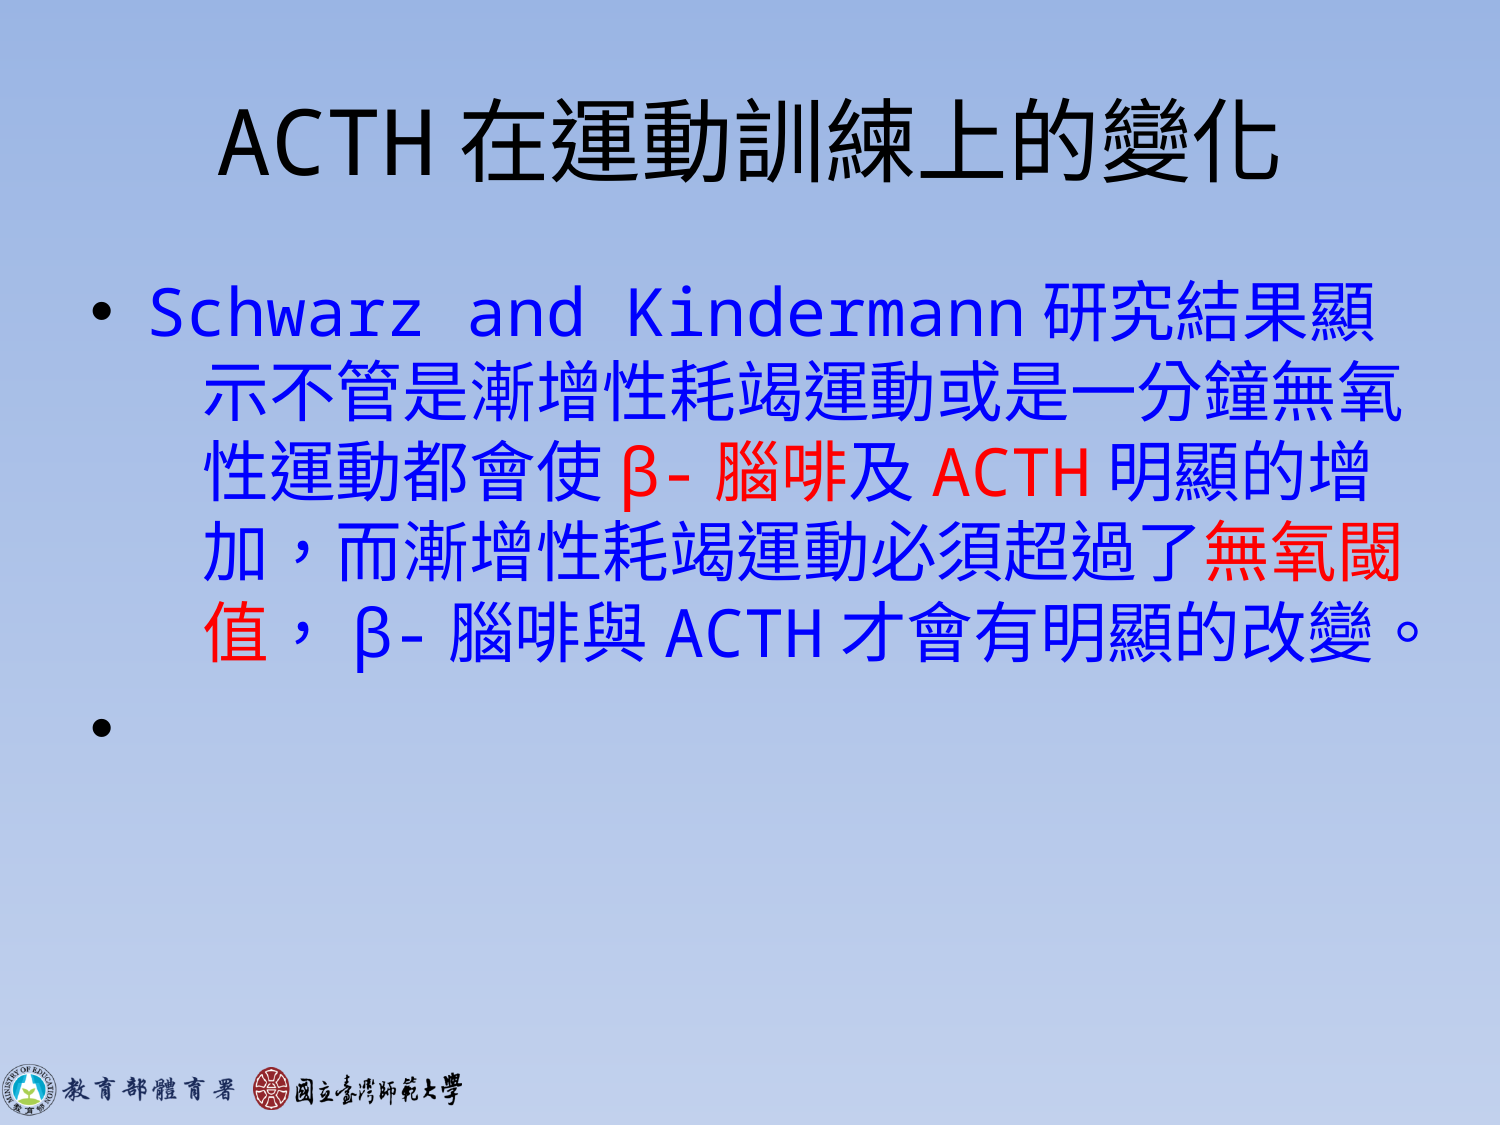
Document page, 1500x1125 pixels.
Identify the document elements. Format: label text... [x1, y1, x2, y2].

title ACTH在運動訓練上的變化 [75, 45, 1426, 233]
list Schwarz and Kindermann研究結果顯示不管是漸增性耗竭運動或是一分鐘無氧性運動都會使β-腦啡及ACTH明顯的增加，而漸增性耗竭運動必須超過了無氧閾值，β-腦啡與ACTH才會有明顯的改變。 [75, 262, 1426, 1005]
